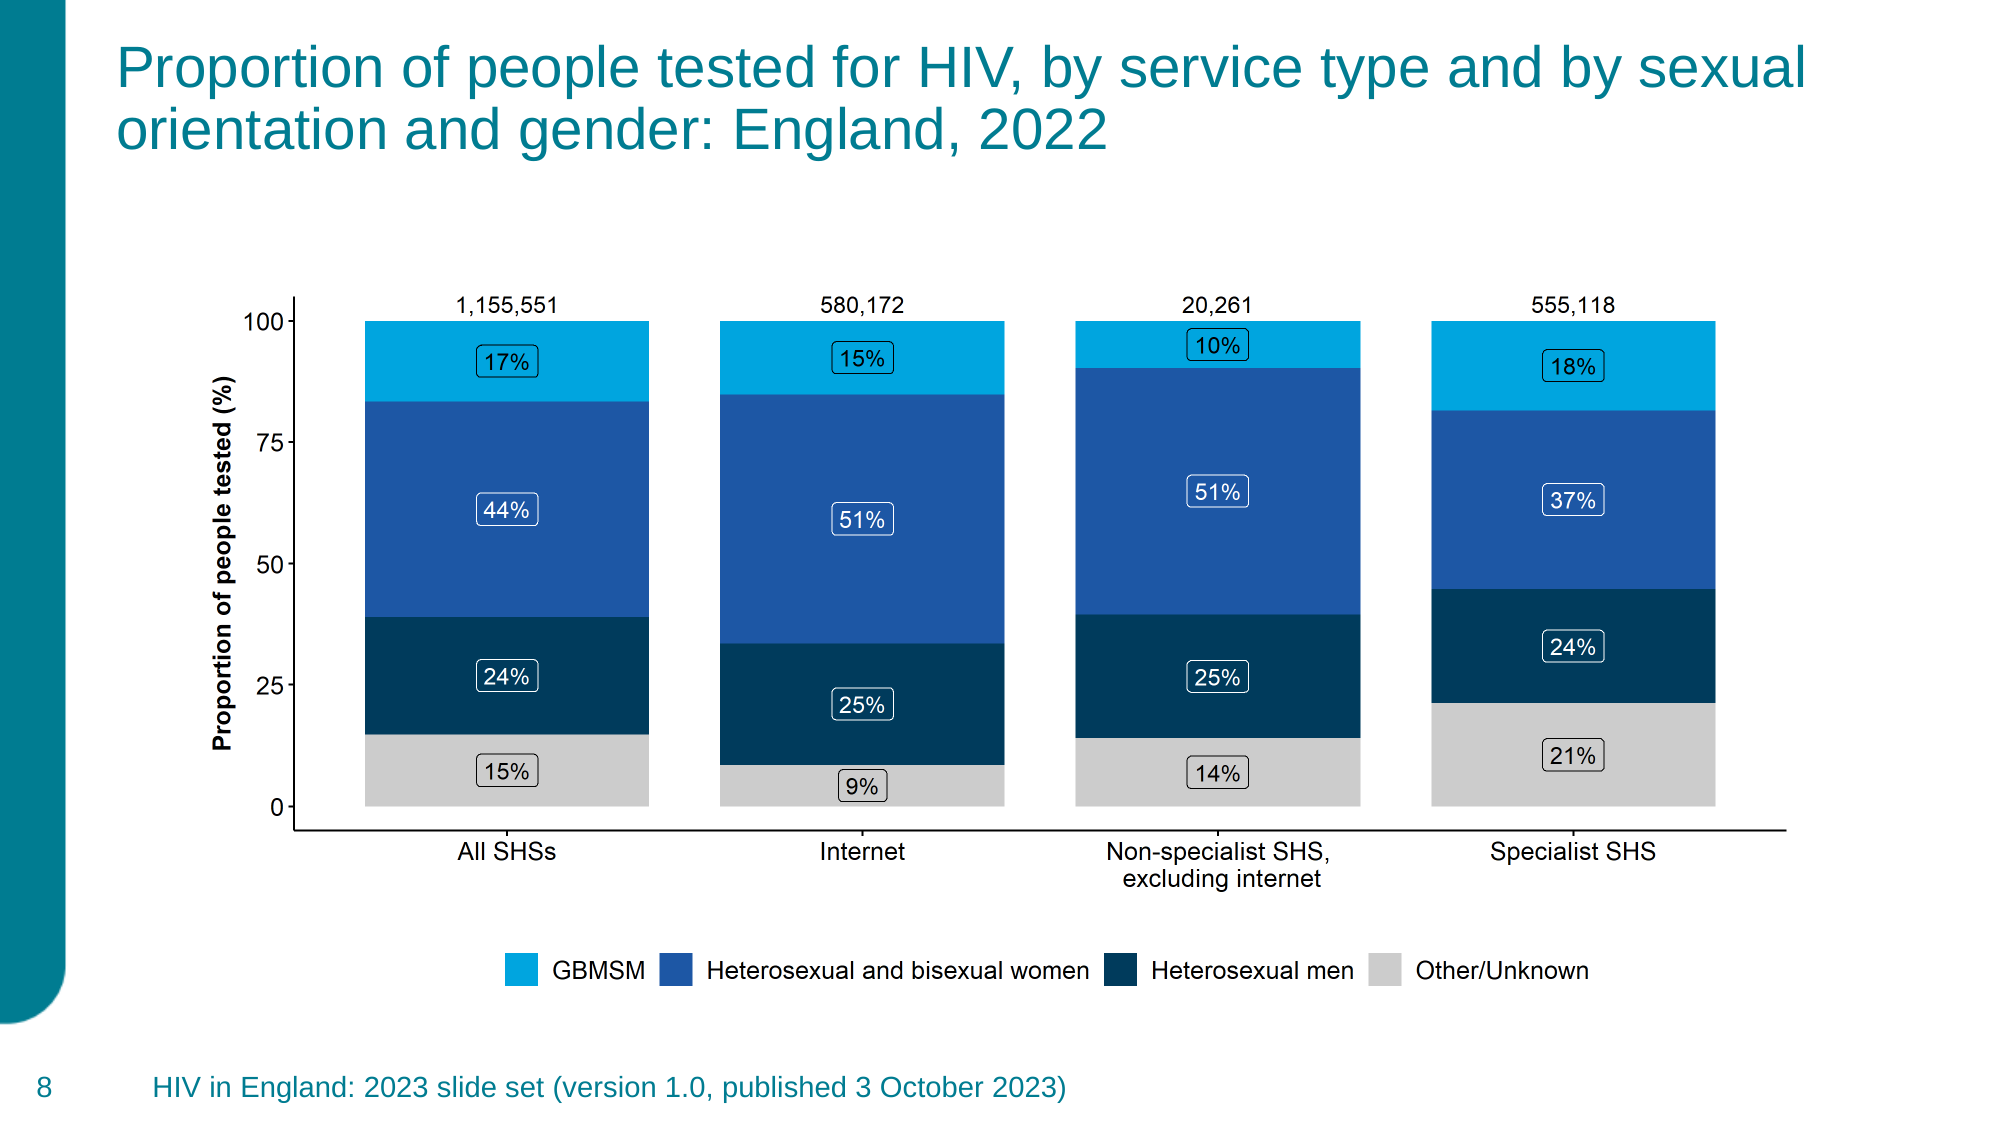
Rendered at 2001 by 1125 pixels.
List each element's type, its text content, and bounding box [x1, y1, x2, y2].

title Proportion of people tested for HIV, by service type and by sexual orientation and gender: England, 2022 [101, 29, 1926, 189]
text_box HIV in England: 2023 slide set (version 1.0, published 3 October 2023) [137, 1056, 1780, 1116]
picture [193, 285, 1798, 999]
text_box [21, 1056, 120, 1117]
